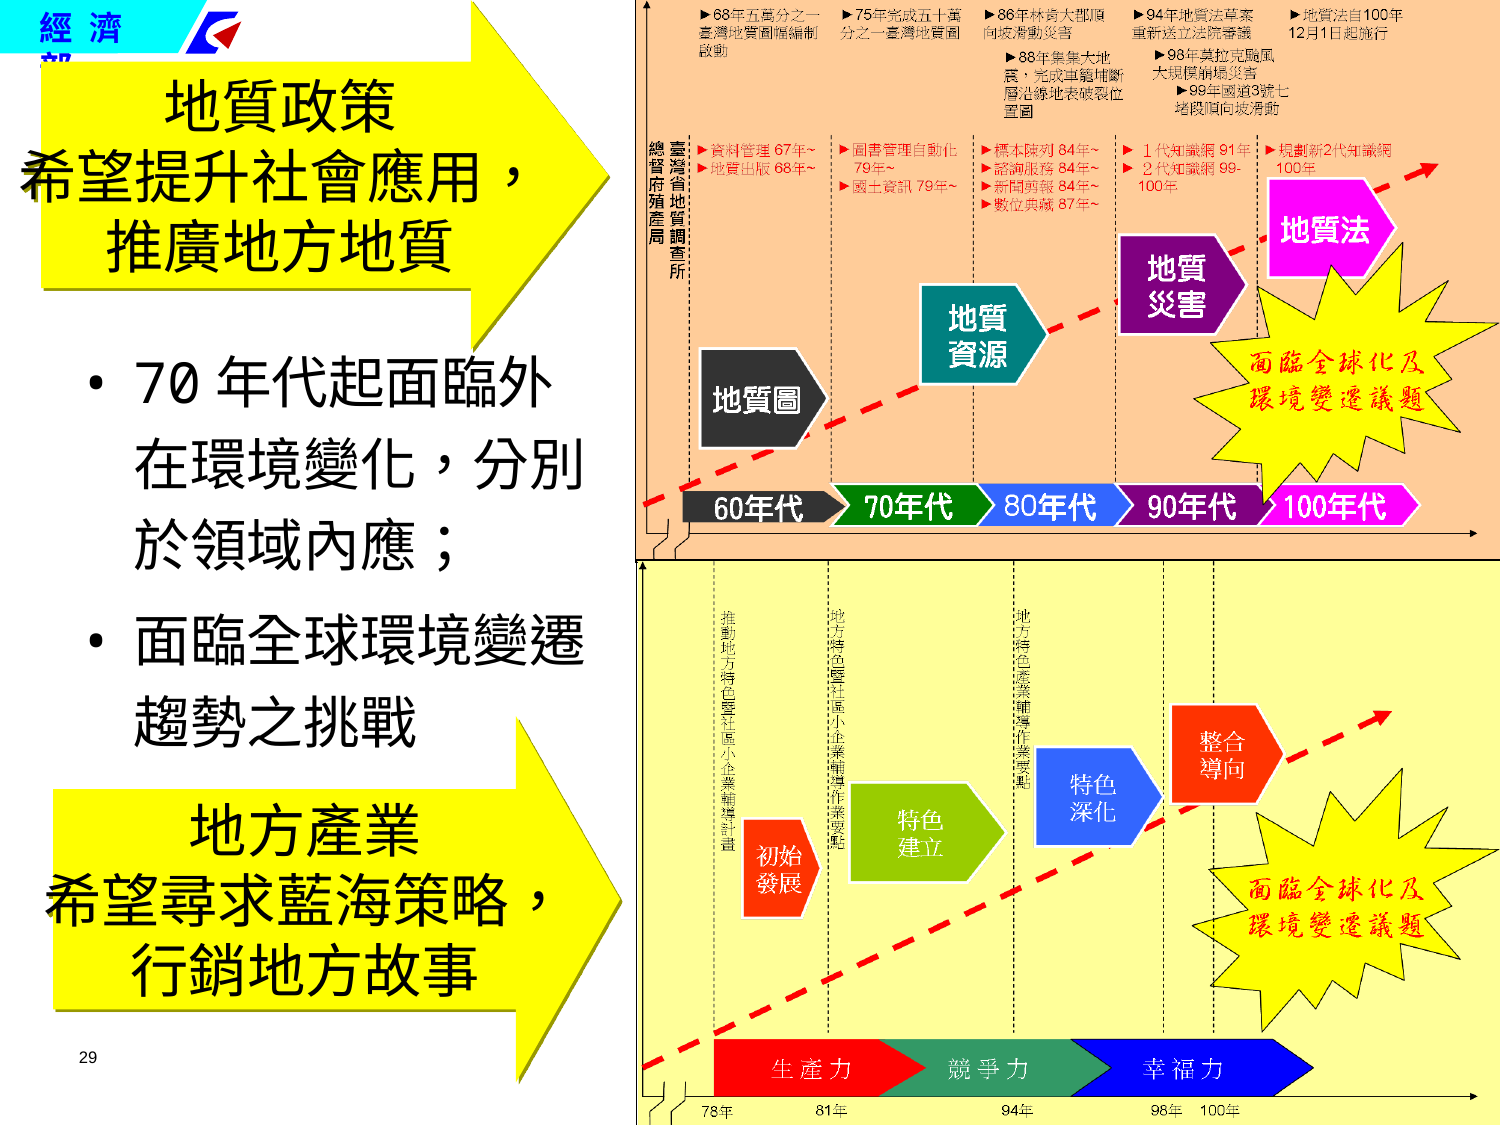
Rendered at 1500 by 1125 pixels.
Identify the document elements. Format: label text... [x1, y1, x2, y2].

text_box 地方產業 希望尋求藍海策略， 行銷地方故事 [53, 716, 621, 1083]
list 70年代起面臨外在環境變化，分別於領域內應； 面臨全球環境變遷趨勢之挑戰 [64, 326, 609, 764]
picture [636, 0, 1500, 559]
text_box 地質政策 希望提升社會應用， 推廣地方地質 [41, 0, 609, 351]
picture [637, 560, 1500, 1125]
